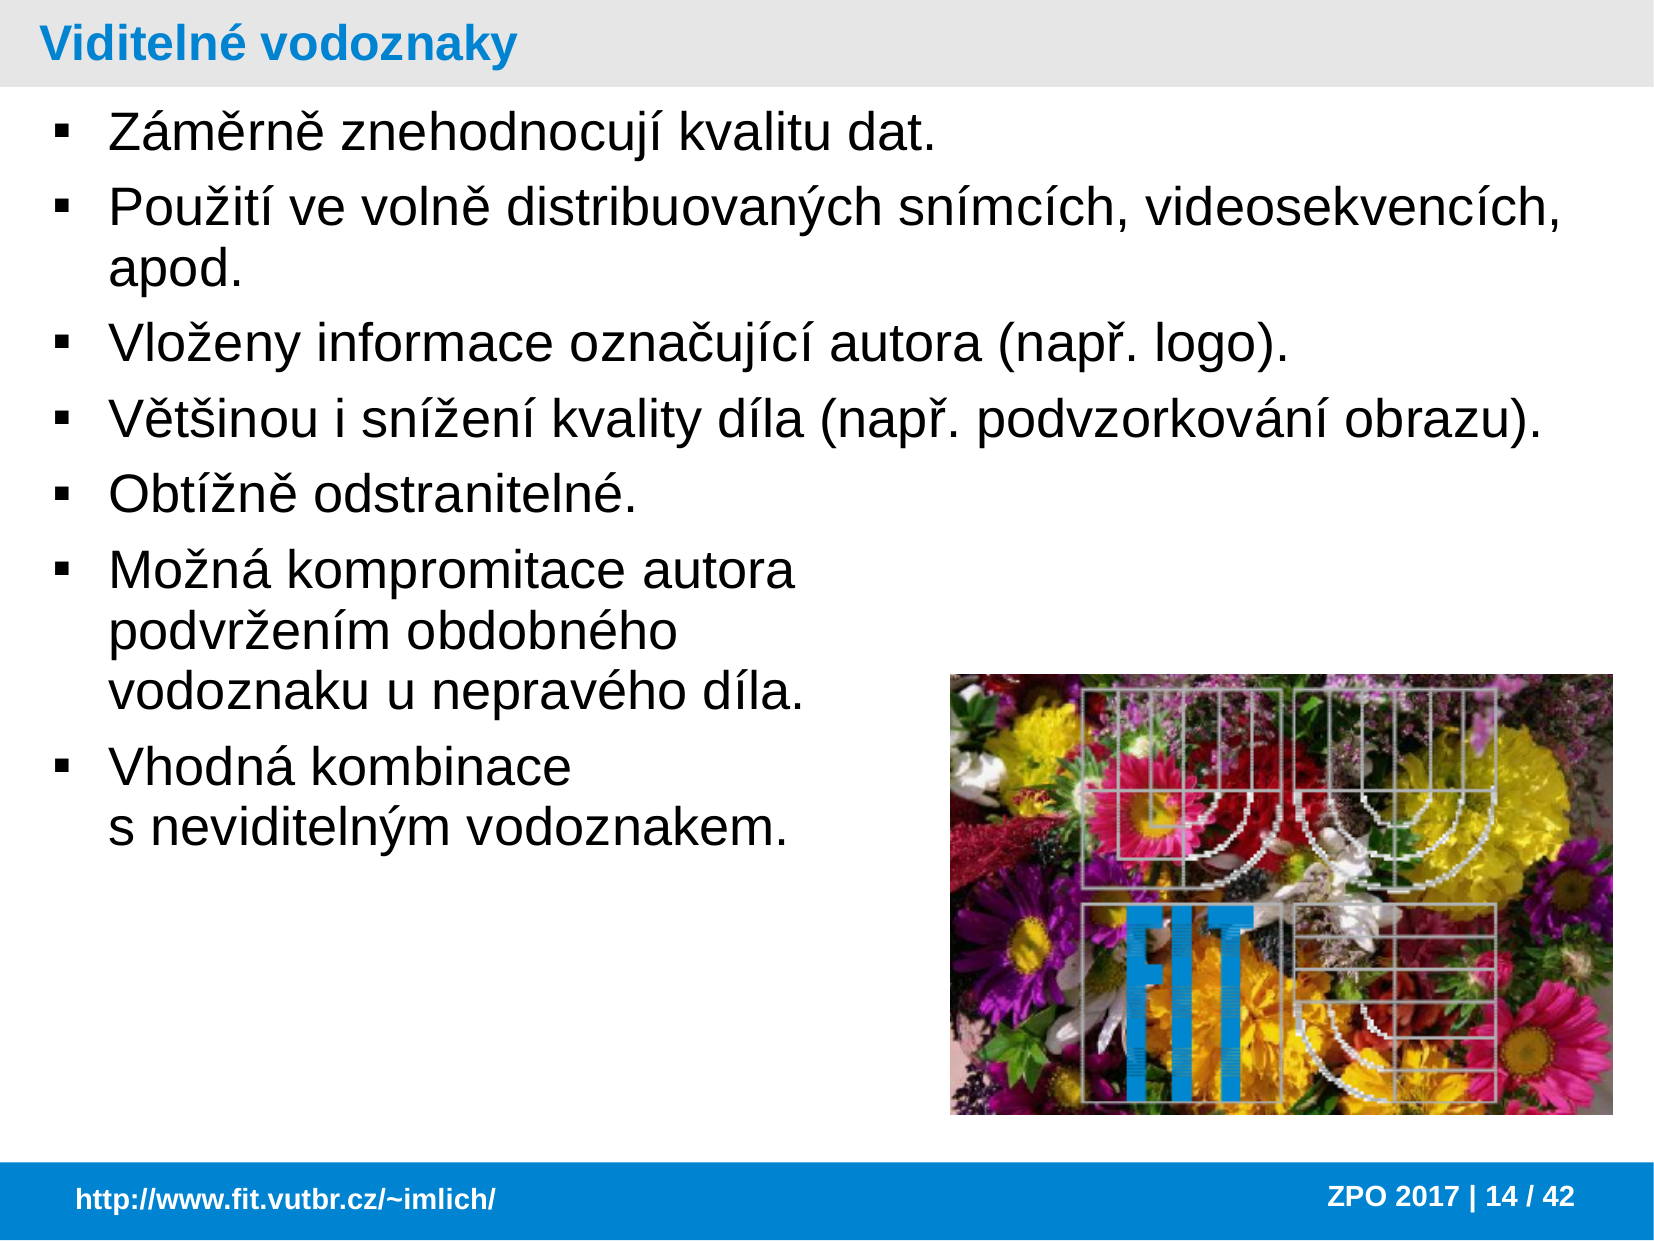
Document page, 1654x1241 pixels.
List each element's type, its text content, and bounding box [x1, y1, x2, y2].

title Viditelné vodoznaky [39, 5, 1615, 81]
list Záměrně znehodnocují kvalitu dat. Použití ve volně distribuovaných snímcích, videosekvencích, apod. Vloženy informace označující autora (např. logo). Většinou i snížení kvality díla (např. podvzorkování obrazu). Obtížně odstranitelné. Možná kompromitace autora podvržením obdobného vodoznaku u nepravého díla. Vhodná kombinace s neviditelným vodoznakem. [37, 101, 1613, 1163]
picture [950, 674, 1613, 1115]
